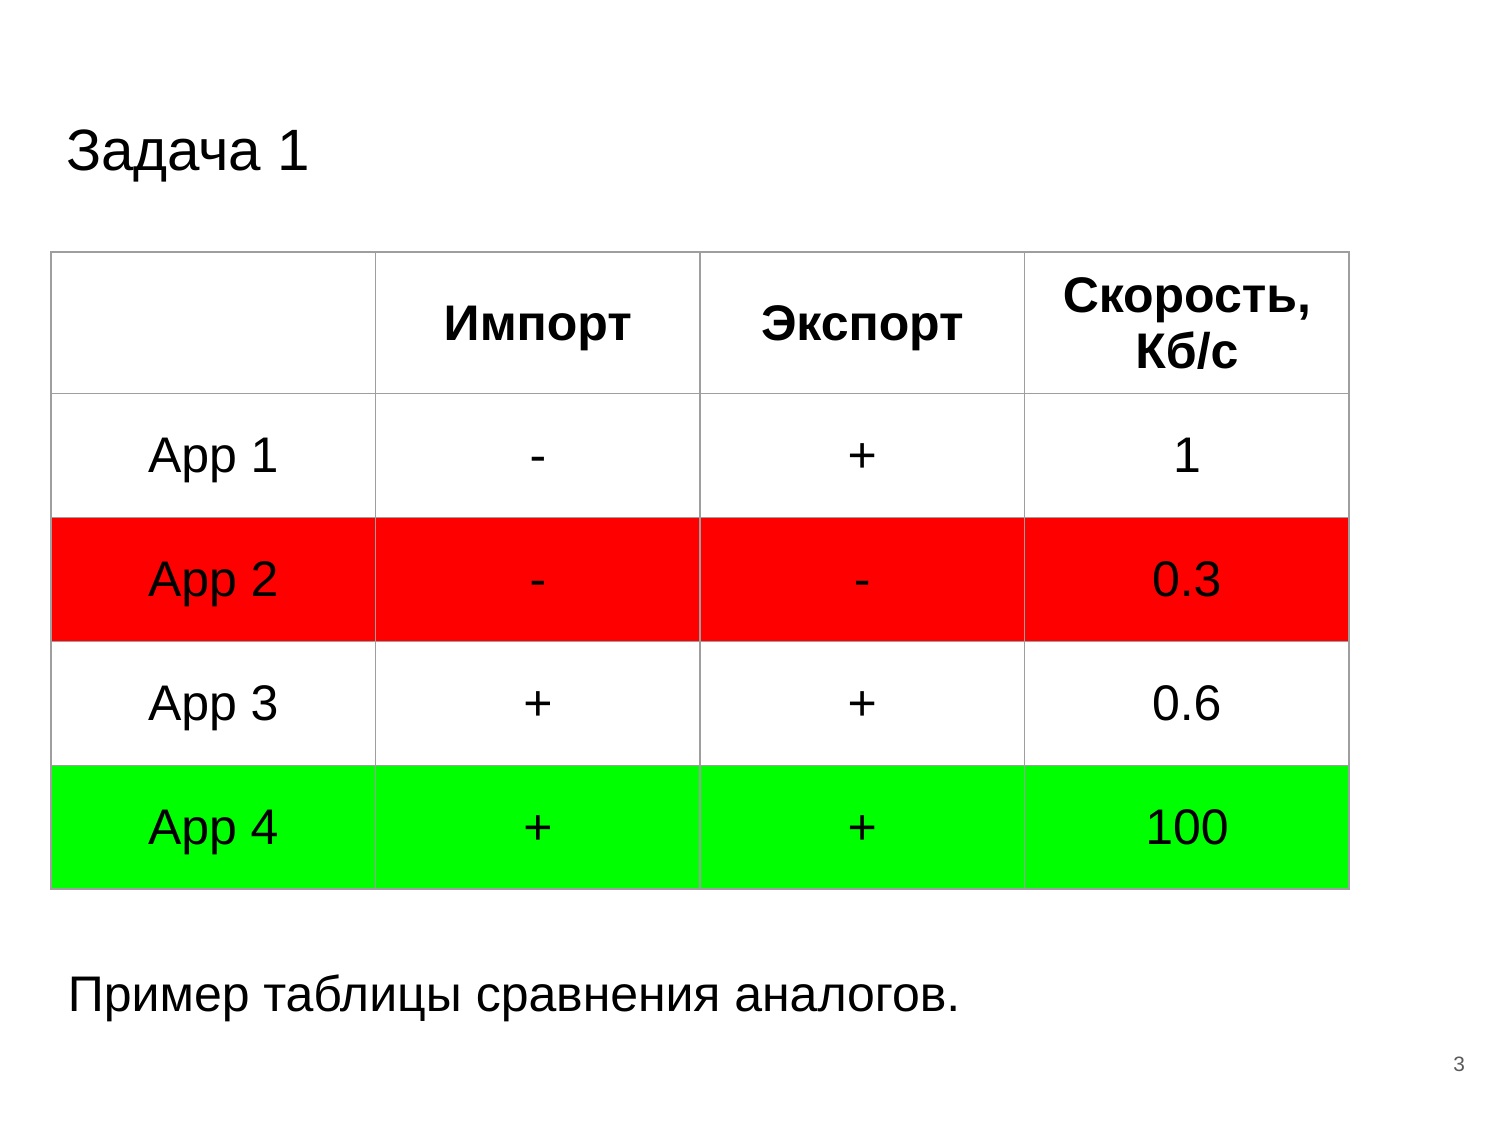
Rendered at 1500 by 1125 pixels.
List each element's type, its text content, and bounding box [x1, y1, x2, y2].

table_header Скорость, Кб/с [1025, 253, 1348, 393]
table_cell + [376, 642, 699, 765]
table_cell + [701, 766, 1024, 888]
table_cell - [376, 394, 699, 517]
table_header Экспорт [701, 253, 1024, 393]
table_cell 1 [1025, 394, 1348, 517]
table_cell 0.6 [1025, 642, 1348, 765]
title Задача 1 [51, 97, 1449, 223]
text_box Пример таблицы сравнения аналогов. [52, 946, 1352, 1118]
table_cell App 2 [52, 518, 375, 641]
table_cell - [701, 518, 1024, 641]
table_cell App 3 [52, 642, 375, 765]
table_cell + [701, 394, 1024, 517]
table_cell 0.3 [1025, 518, 1348, 641]
table_cell App 4 [52, 766, 375, 888]
slide_number <number> [1389, 1019, 1480, 1106]
table_cell - [376, 518, 699, 641]
table_cell + [701, 642, 1024, 765]
table_cell + [376, 766, 699, 888]
table_header Импорт [376, 253, 699, 393]
table_cell App 1 [52, 394, 375, 517]
table_header [52, 253, 375, 393]
table_cell 100 [1025, 766, 1348, 888]
